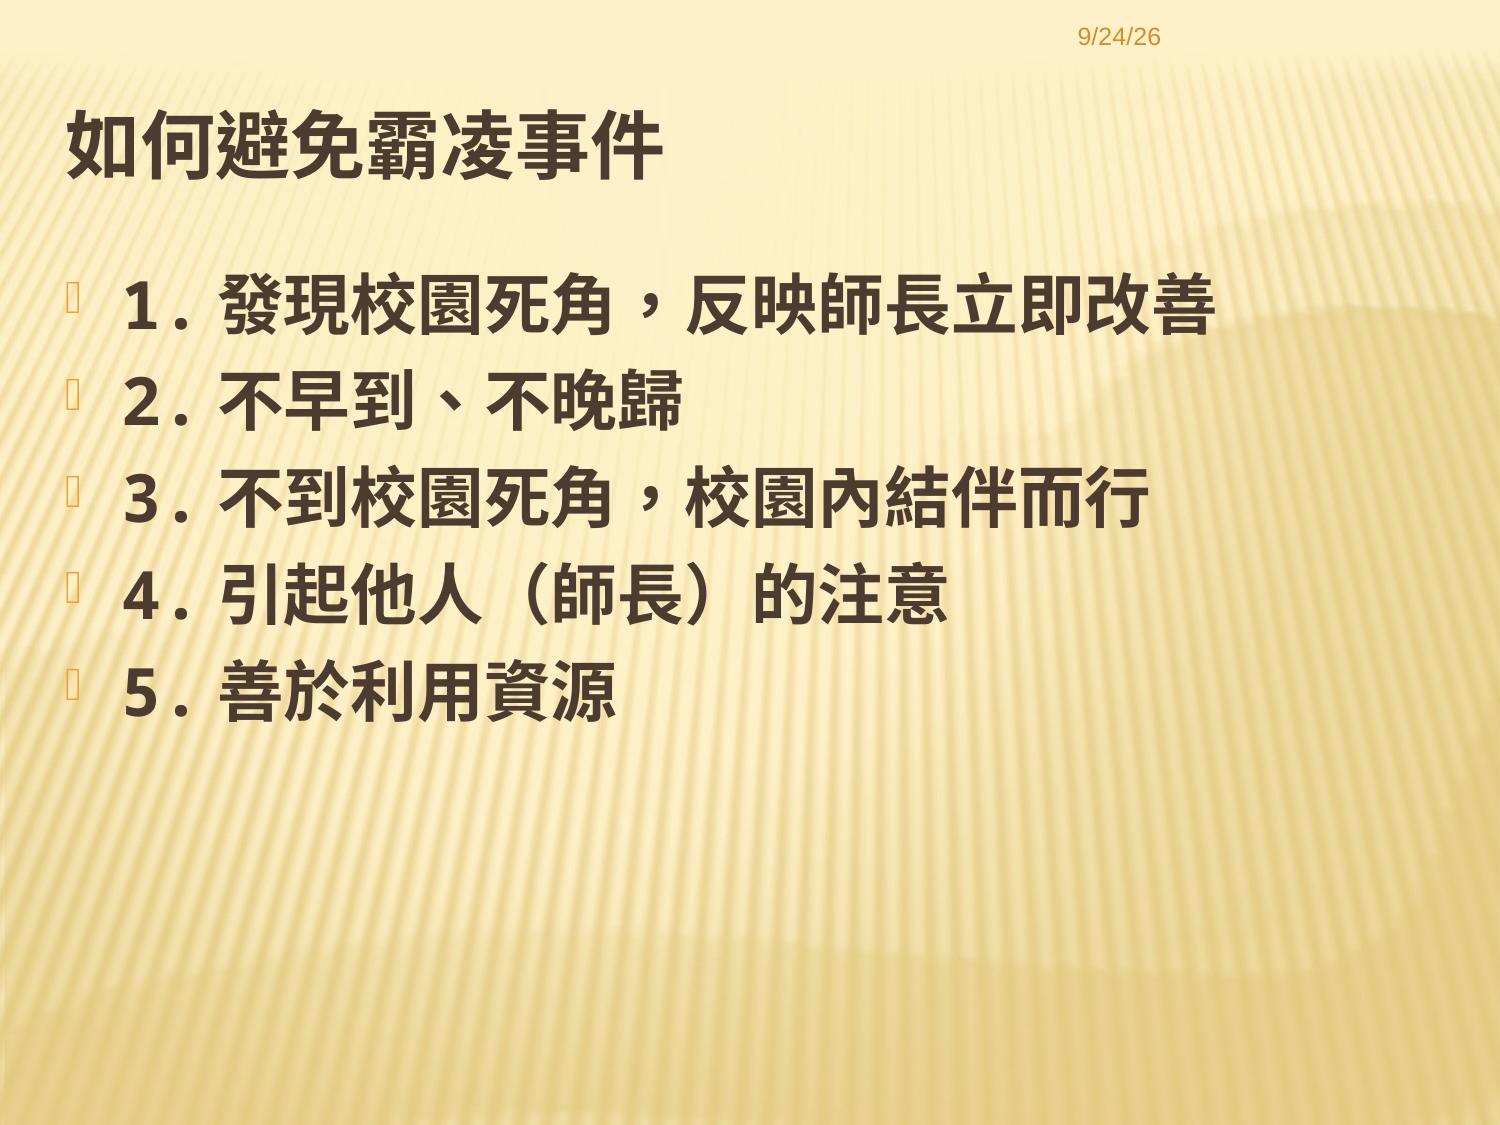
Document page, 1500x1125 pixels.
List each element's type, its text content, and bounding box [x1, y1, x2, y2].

text_box [1062, 12, 1476, 60]
title 如何避免霸凌事件 [50, 75, 1476, 213]
list 1.發現校園死角，反映師長立即改善 2.不早到、不晚歸 3.不到校園死角，校園內結伴而行 4.引起他人（師長）的注意 5.善於利用資源 [50, 254, 1476, 998]
